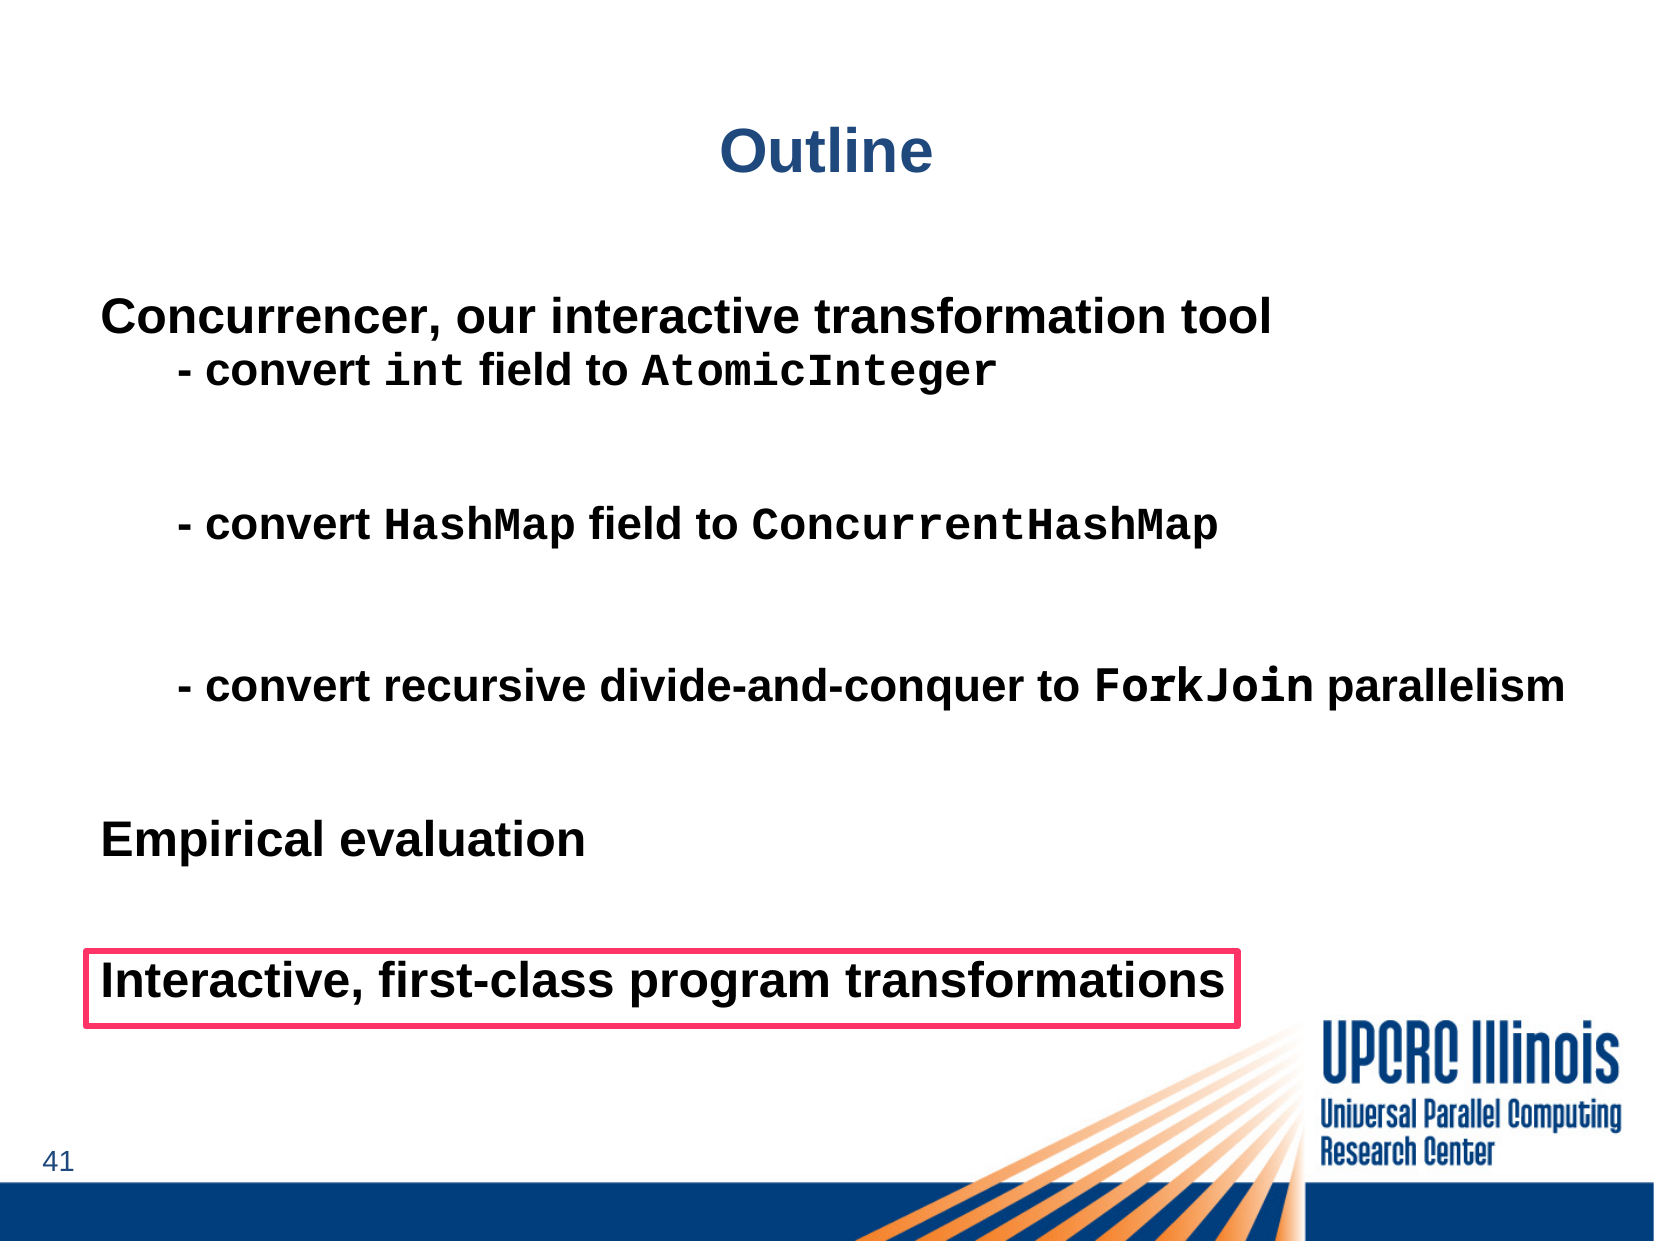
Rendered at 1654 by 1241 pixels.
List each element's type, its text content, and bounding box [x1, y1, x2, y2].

list Concurrencer, our interactive transformation tool - convert int field to AtomicInteger - convert HashMap field to ConcurrentHashMap - convert recursive divide-and-conquer to ForkJoin parallelism Empirical evaluation Interactive, first-class program transformations [82, 290, 1571, 1094]
picture [0, 1005, 1654, 1241]
title Outline [82, 49, 1571, 257]
